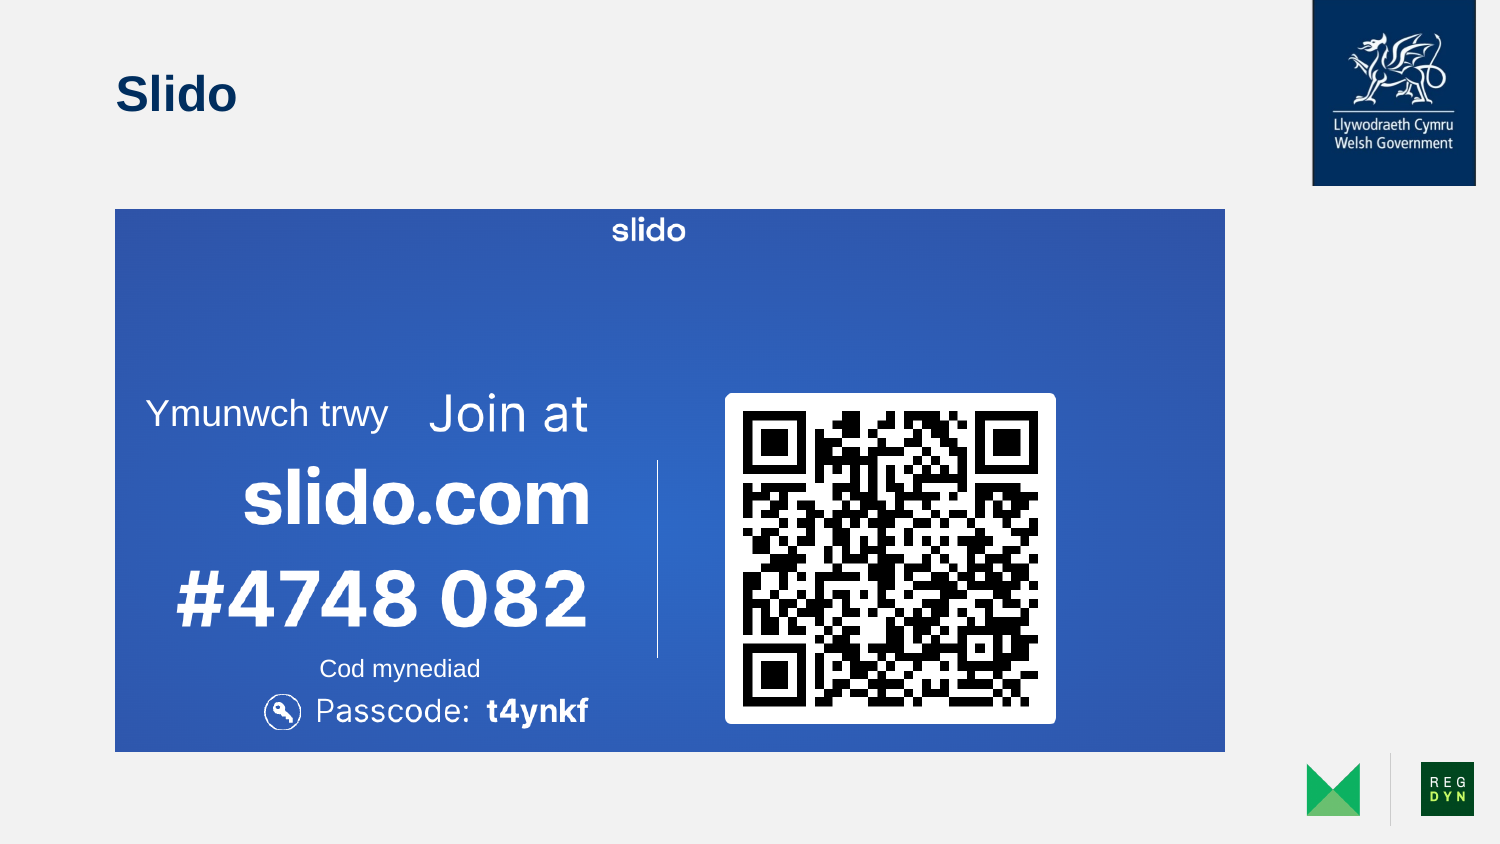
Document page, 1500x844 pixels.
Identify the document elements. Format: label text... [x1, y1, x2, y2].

picture [115, 209, 1225, 752]
title Slido [115, 61, 1250, 186]
text_box Ymunwch trwy [130, 373, 412, 450]
text_box Cod mynediad [304, 638, 529, 699]
